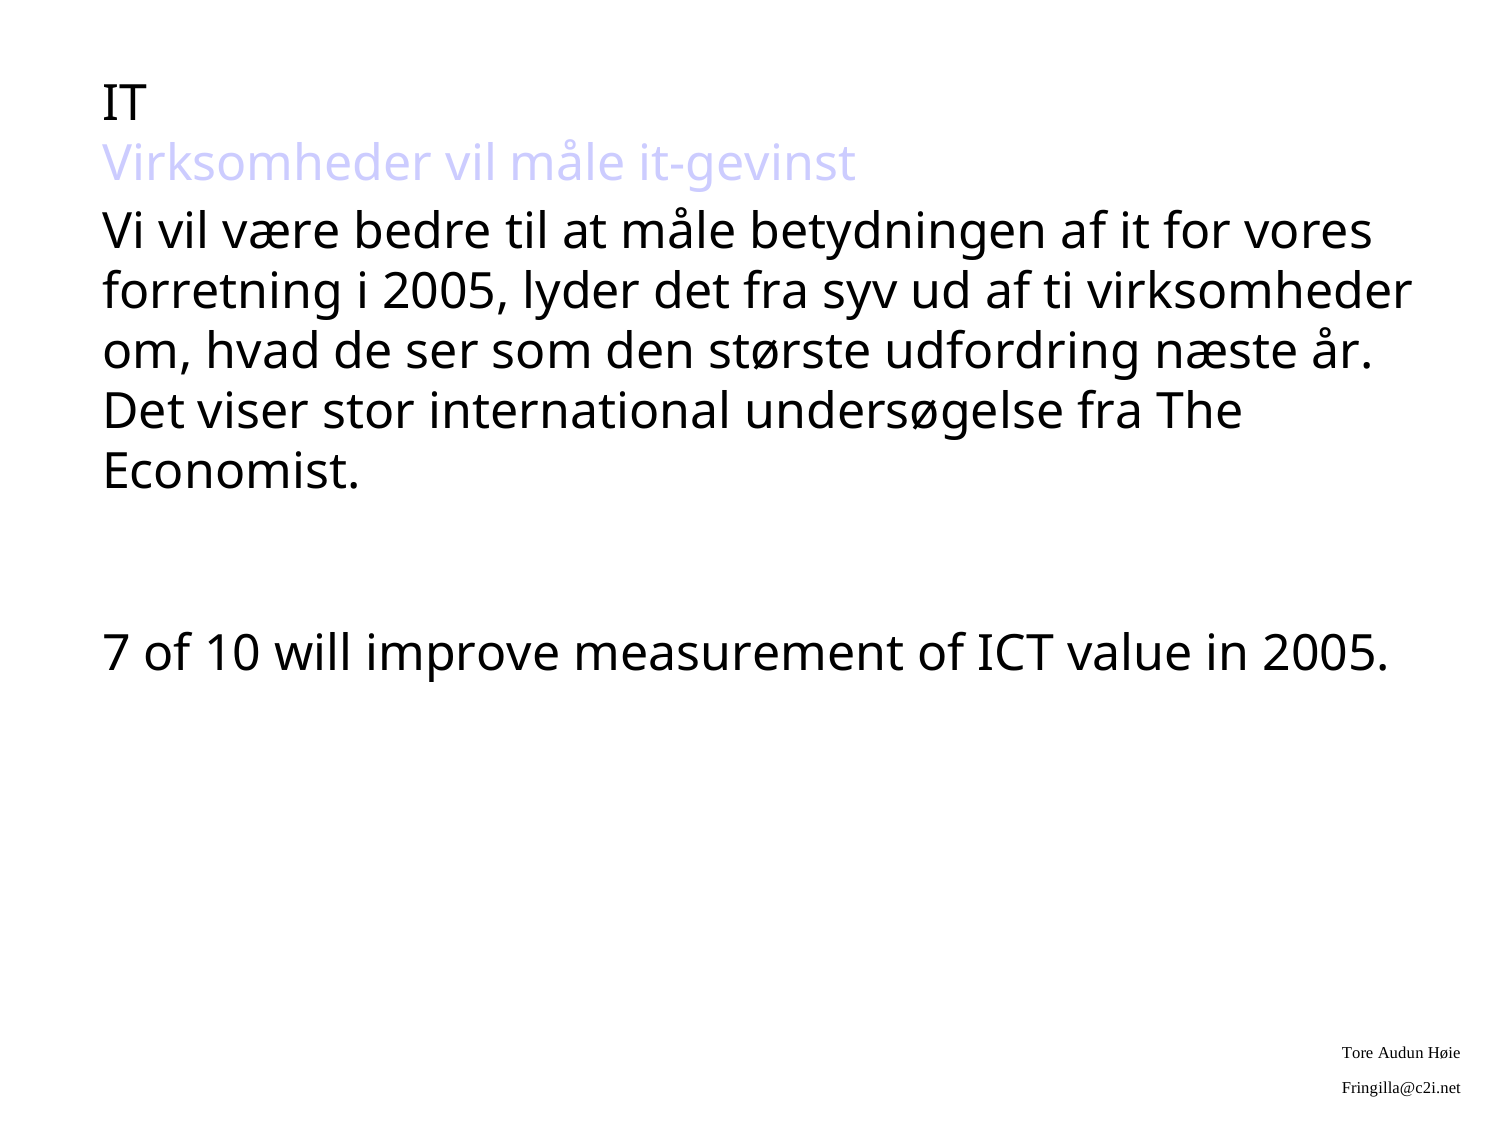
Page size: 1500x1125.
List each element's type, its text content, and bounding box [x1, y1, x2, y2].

text_box IT Virksomheder vil måle it-gevinst Vi vil være bedre til at måle betydningen af it for vores forretning i 2005, lyder det fra syv ud af ti virksomheder om, hvad de ser som den største udfordring næste år. Det viser stor international undersøgelse fra The Economist. 7 of 10 will improve measurement of ICT value in 2005. [87, 62, 1463, 689]
text_box Tore Audun Høie Fringilla@c2i.net [1327, 1034, 1500, 1106]
